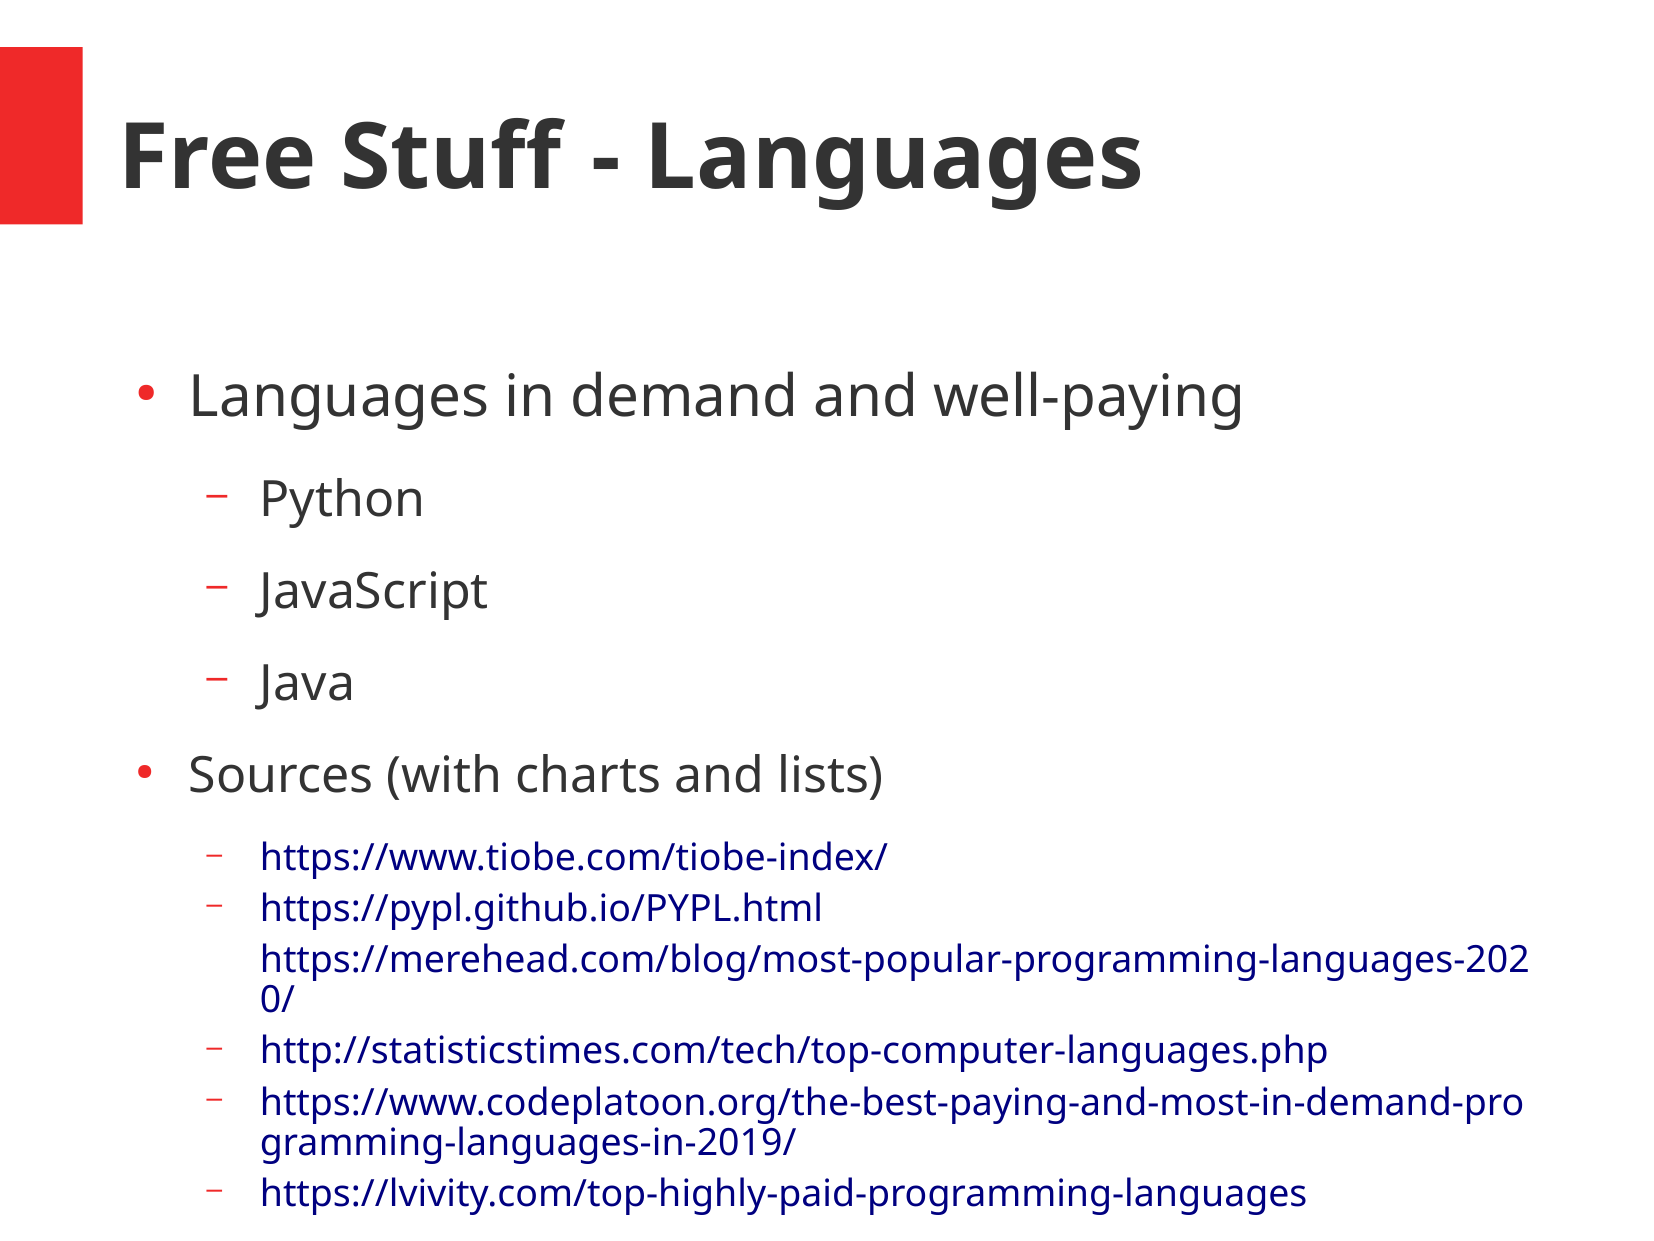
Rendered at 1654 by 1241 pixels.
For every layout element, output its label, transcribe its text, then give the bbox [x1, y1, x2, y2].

title Free Stuff - Languages [118, 49, 1571, 257]
list Languages in demand and well-paying Python JavaScript Java Sources (with charts and lists) https://www.tiobe.com/tiobe-index/ https://pypl.github.io/PYPL.htmlhttps://merehead.com/blog/most-popular-programming-languages-2020/ http://statisticstimes.com/tech/top-computer-languages.php https://www.codeplatoon.org/the-best-paying-and-most-in-demand-programming-languages-in-2019/ https://lvivity.com/top-highly-paid-programming-languages [118, 354, 1536, 1074]
